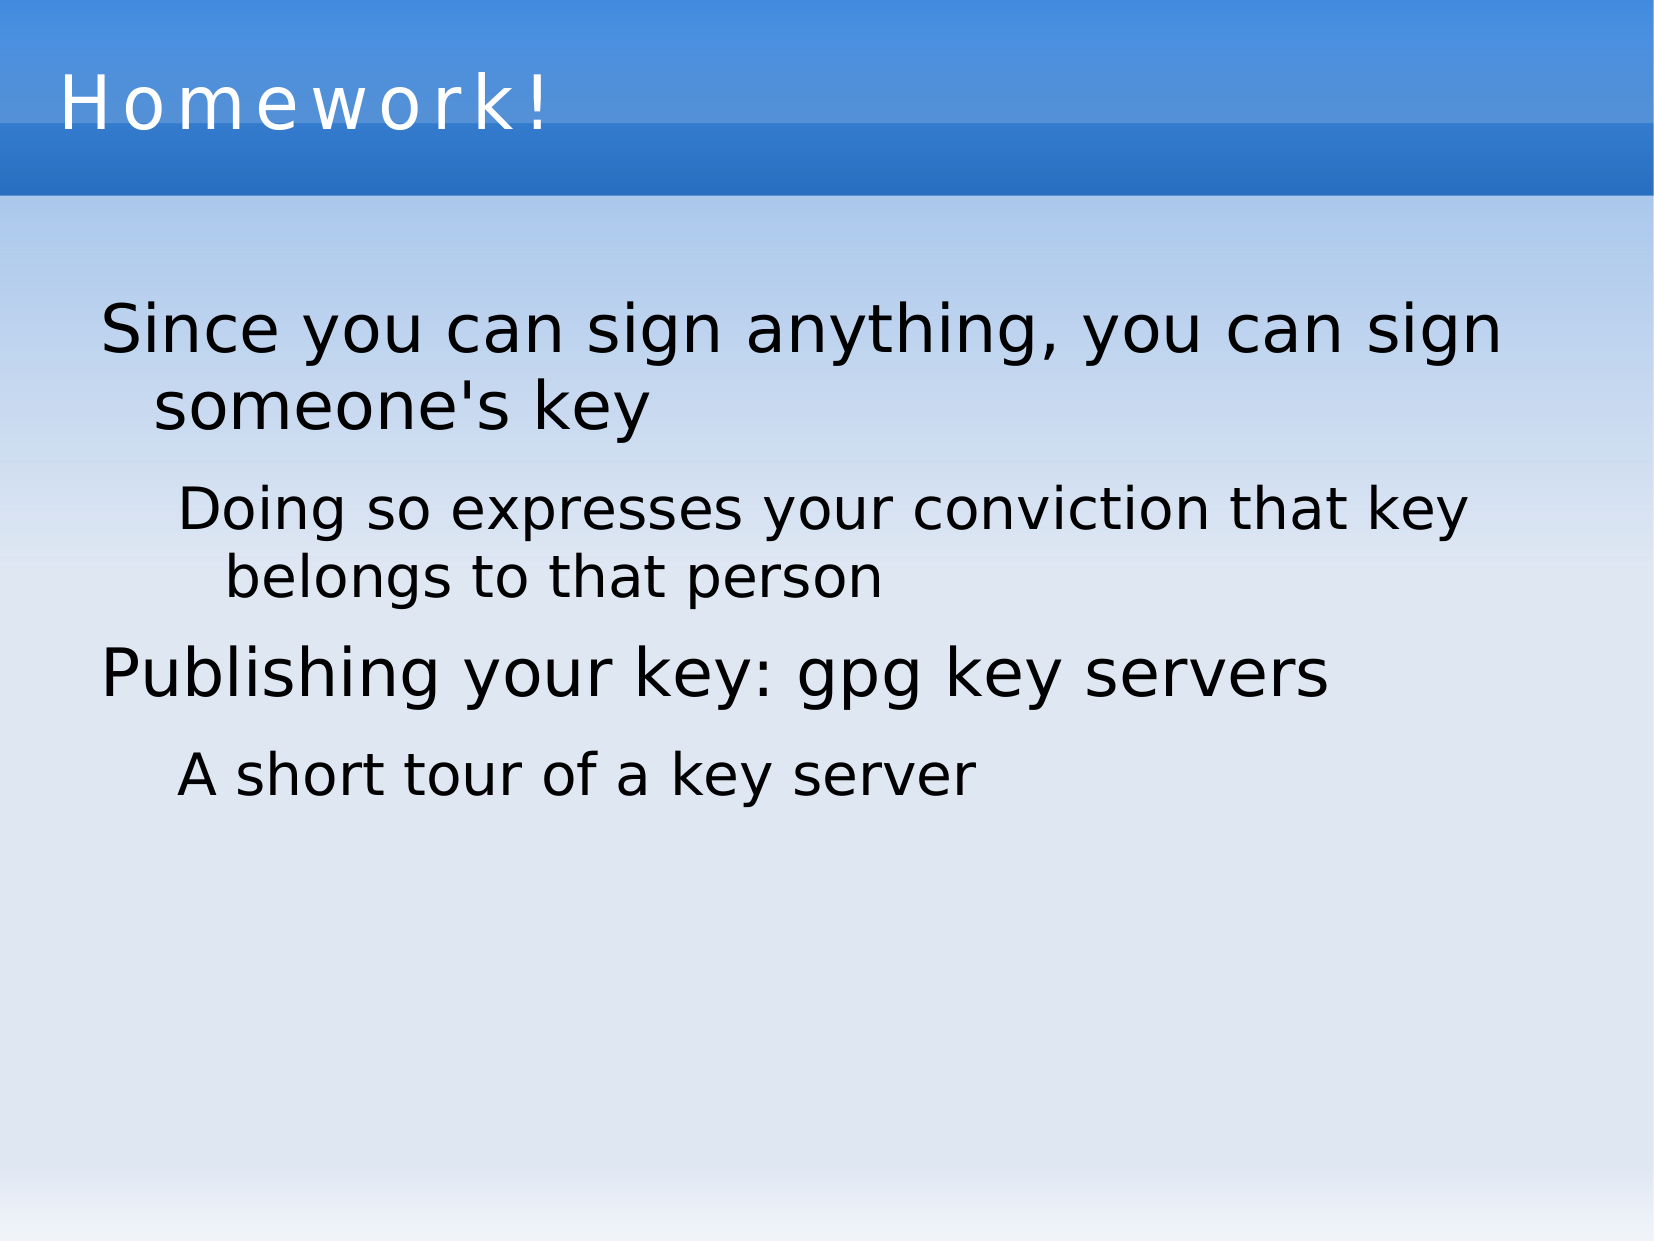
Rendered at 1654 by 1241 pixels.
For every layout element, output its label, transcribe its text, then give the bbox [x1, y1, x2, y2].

list Since you can sign anything, you can sign someone's key Doing so expresses your conviction that key belongs to that person Publishing your key: gpg key servers A short tour of a key server [82, 290, 1571, 1109]
picture [0, 0, 1654, 1241]
title Homework! [59, 29, 1270, 178]
